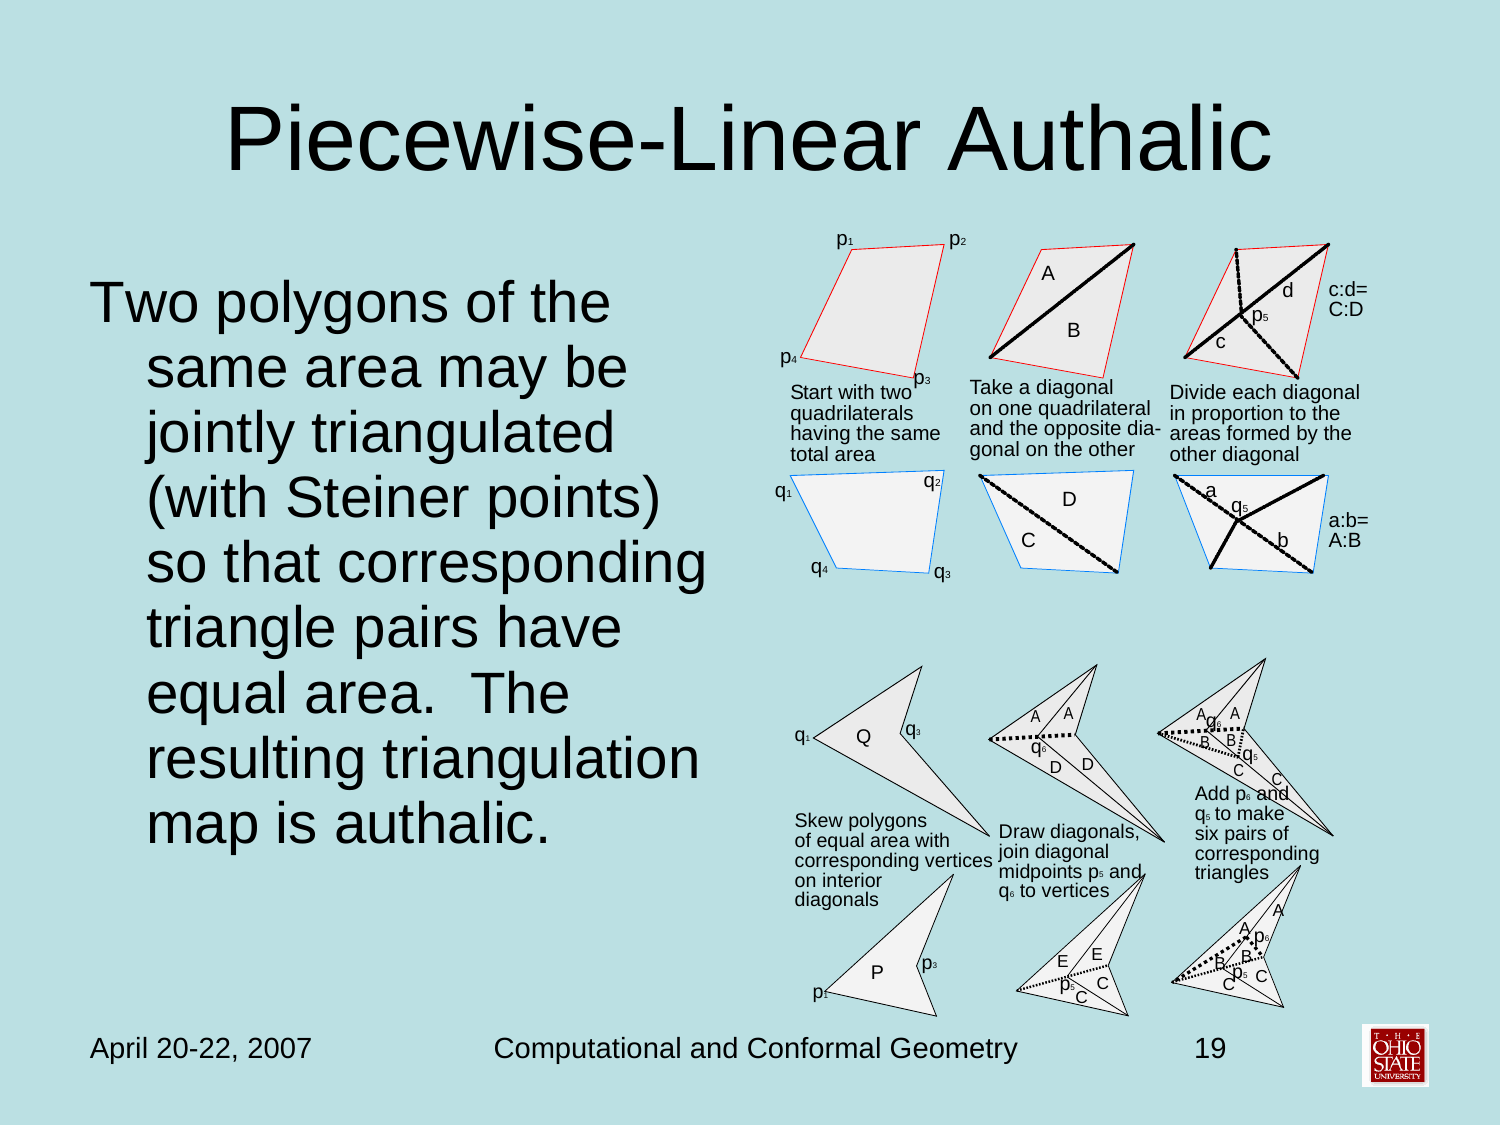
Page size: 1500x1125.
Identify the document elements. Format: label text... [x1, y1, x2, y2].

picture [772, 224, 1371, 584]
title Piecewise-Linear Authalic [75, 45, 1426, 233]
list Two polygons of the same area may be jointly triangulated (with Steiner points) so that corresponding triangle pairs have equal area. The resulting triangulation map is authalic. [75, 262, 738, 1006]
picture [1362, 1024, 1429, 1087]
picture [792, 657, 1334, 1017]
